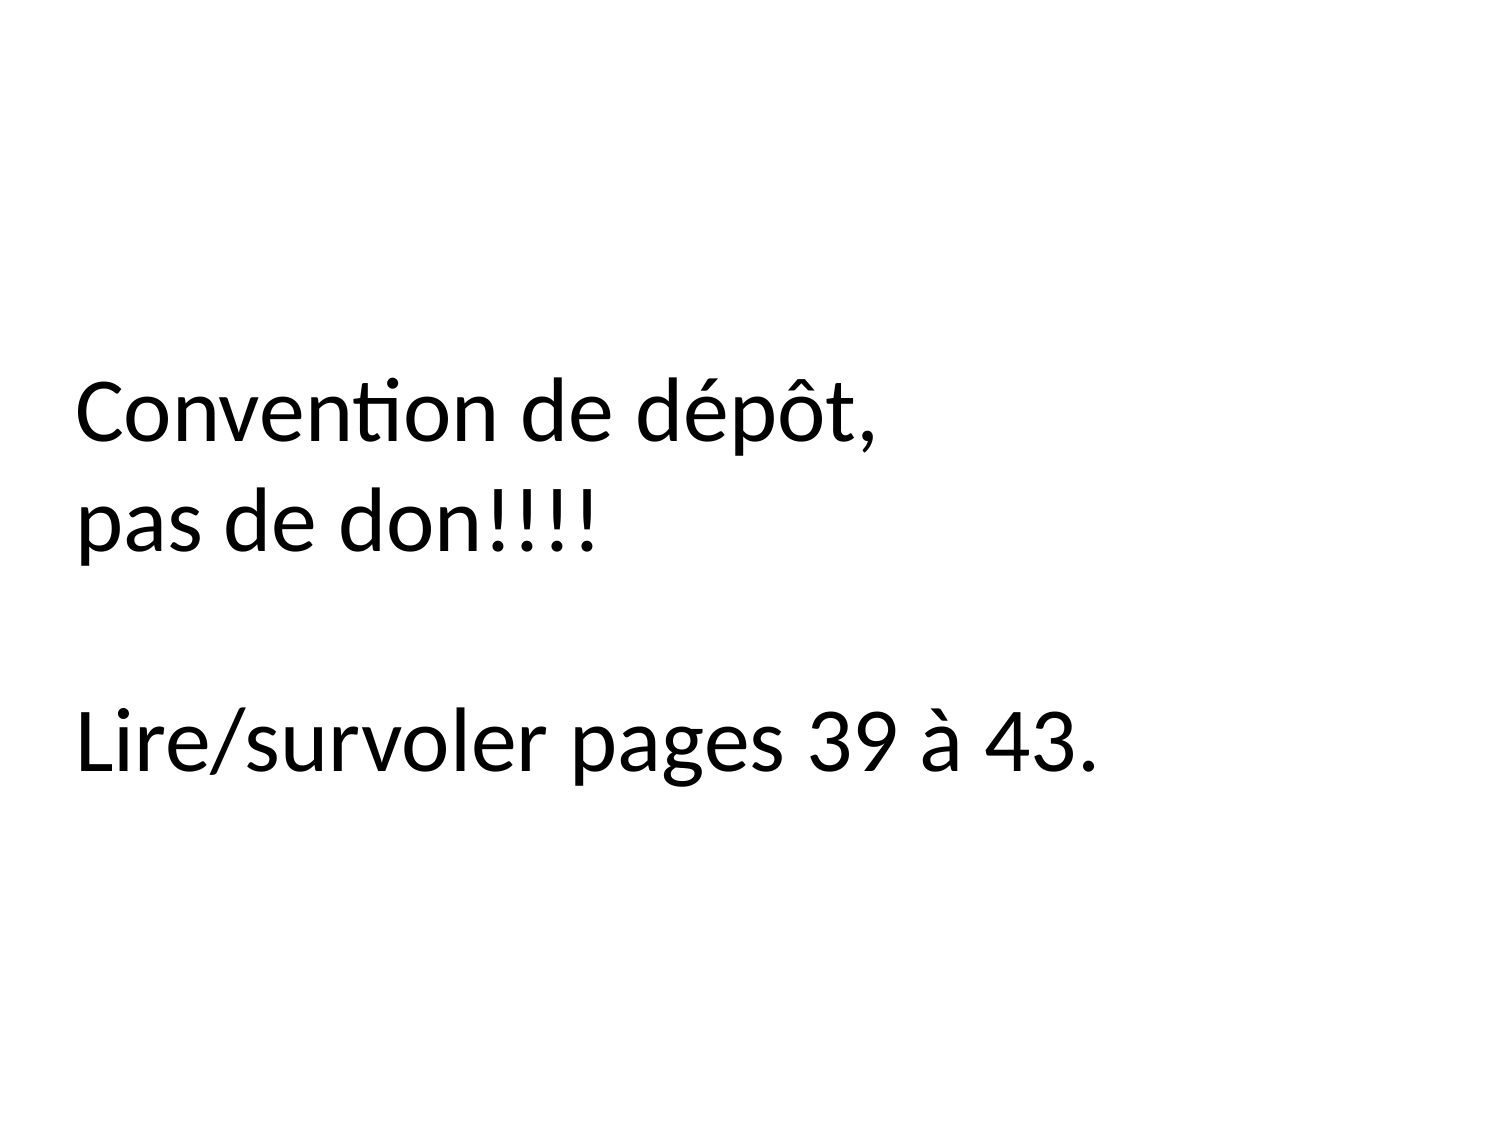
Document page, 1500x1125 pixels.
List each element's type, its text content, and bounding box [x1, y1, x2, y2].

title Convention de dépôt, pas de don!!!! Lire/survoler pages 39 à 43. [75, 45, 1425, 1094]
